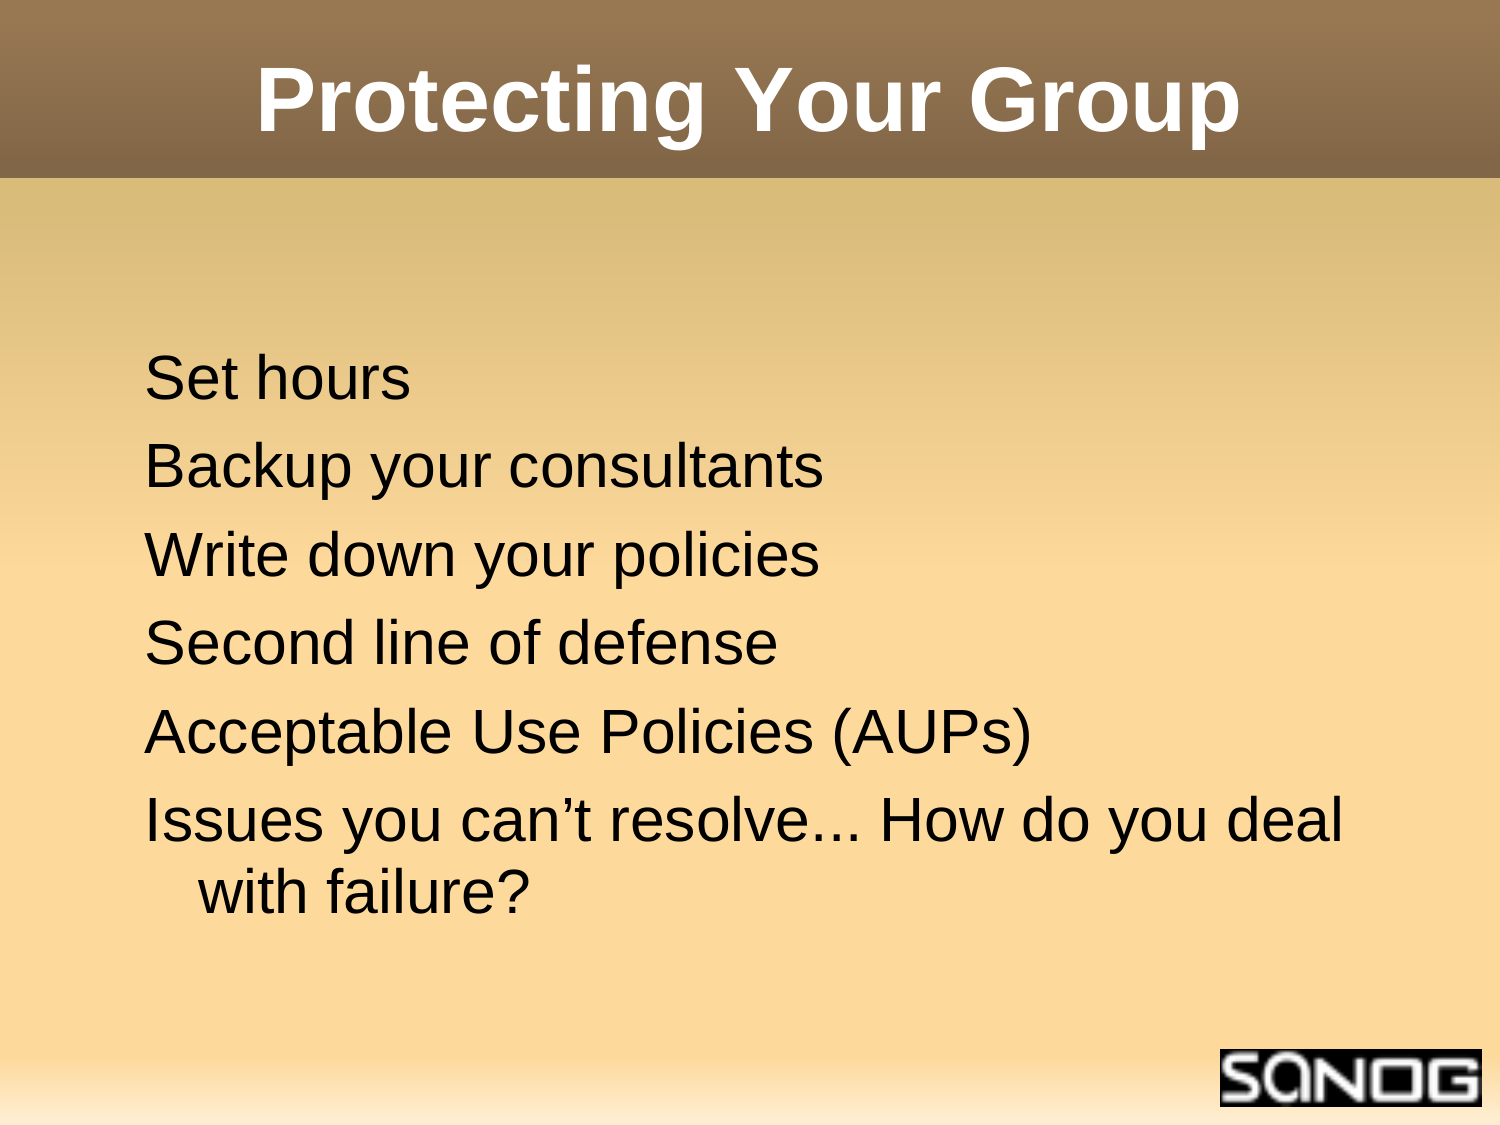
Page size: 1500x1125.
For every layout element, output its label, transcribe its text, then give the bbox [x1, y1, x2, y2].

title Protecting Your Group [112, 5, 1388, 193]
list Set hours Backup your consultants Write down your policies Second line of defense Acceptable Use Policies (AUPs) Issues you can’t resolve... How do you deal with failure? [112, 324, 1388, 1000]
picture [0, 0, 1500, 1125]
